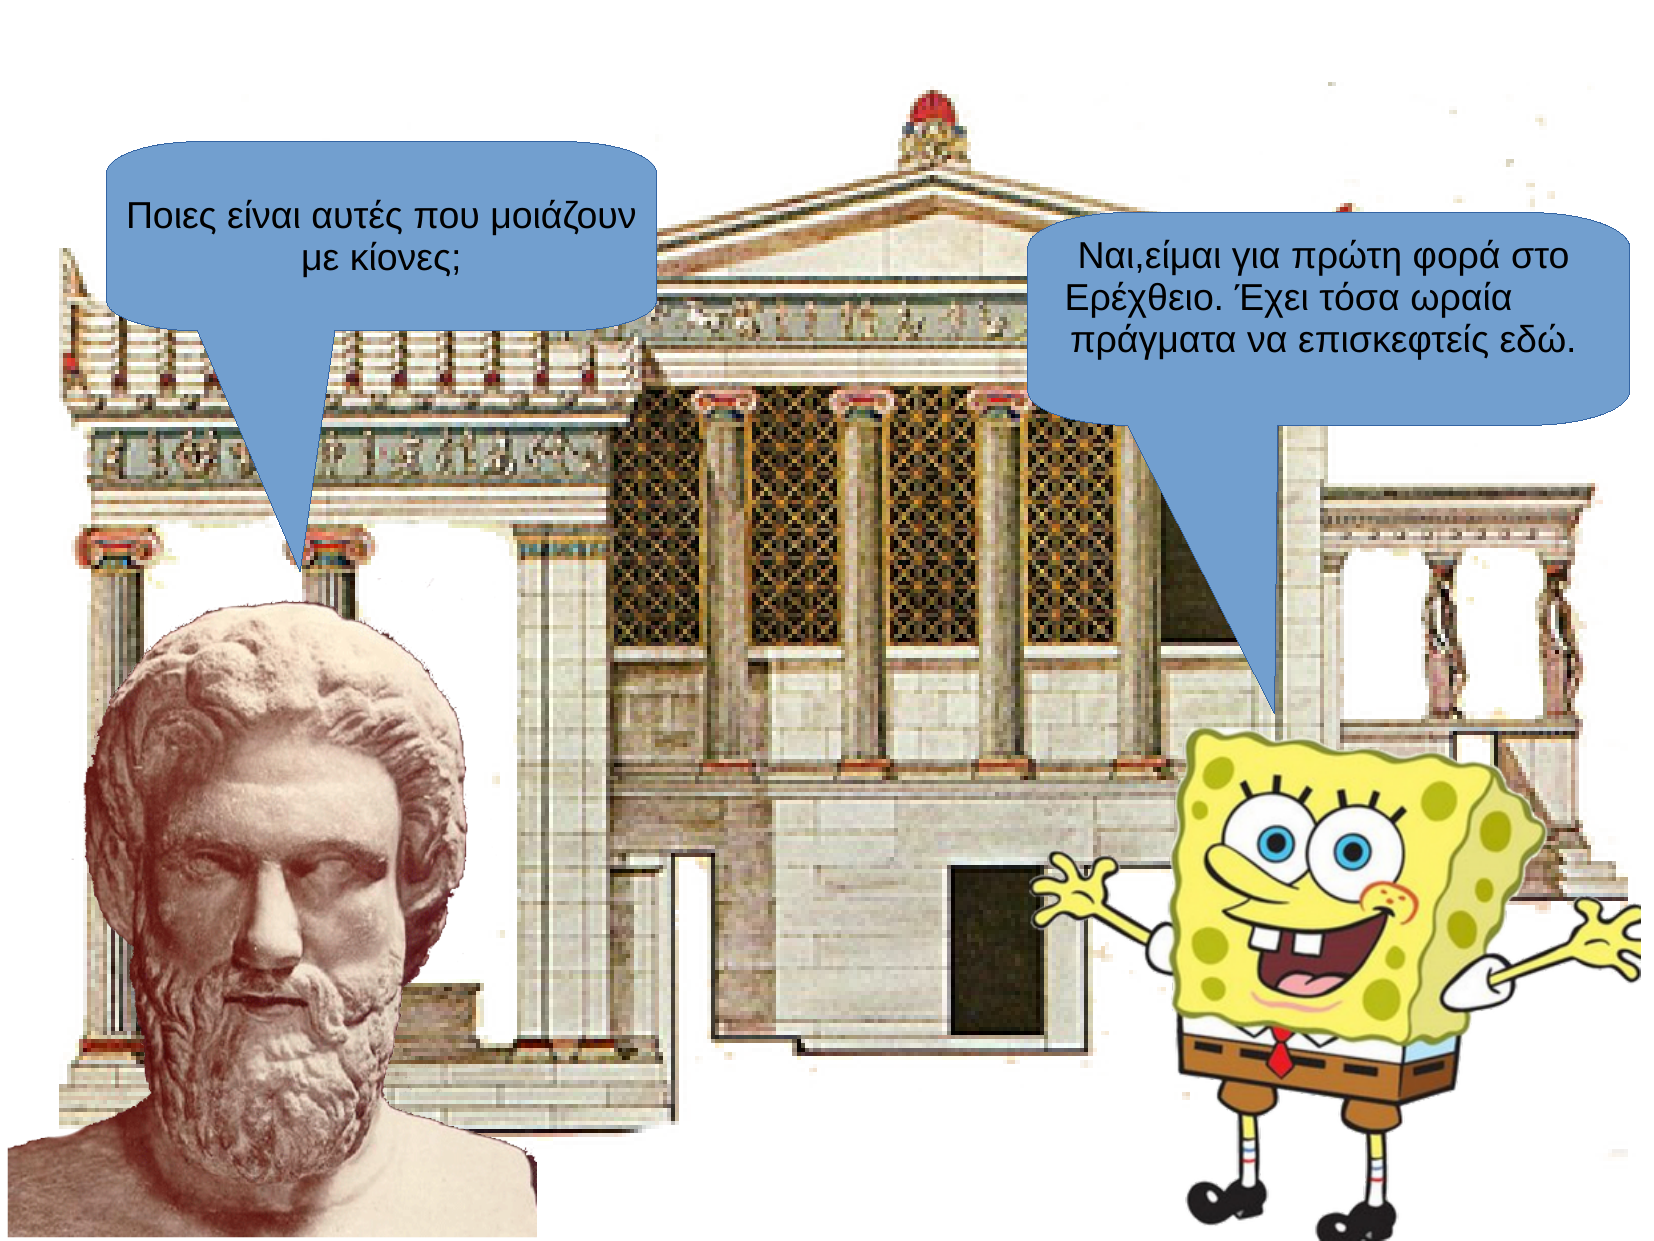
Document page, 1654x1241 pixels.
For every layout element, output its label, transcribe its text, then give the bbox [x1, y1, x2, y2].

picture [5, 82, 1654, 1241]
text_box Ναι,είμαι για πρώτη φορά στο Ερέχθειο. Έχει τόσα ωραία πράγματα να επισκεφτείς εδώ. [1027, 212, 1630, 714]
text_box Ποιες είναι αυτές που μοιάζουν με κίονες; [106, 141, 657, 572]
